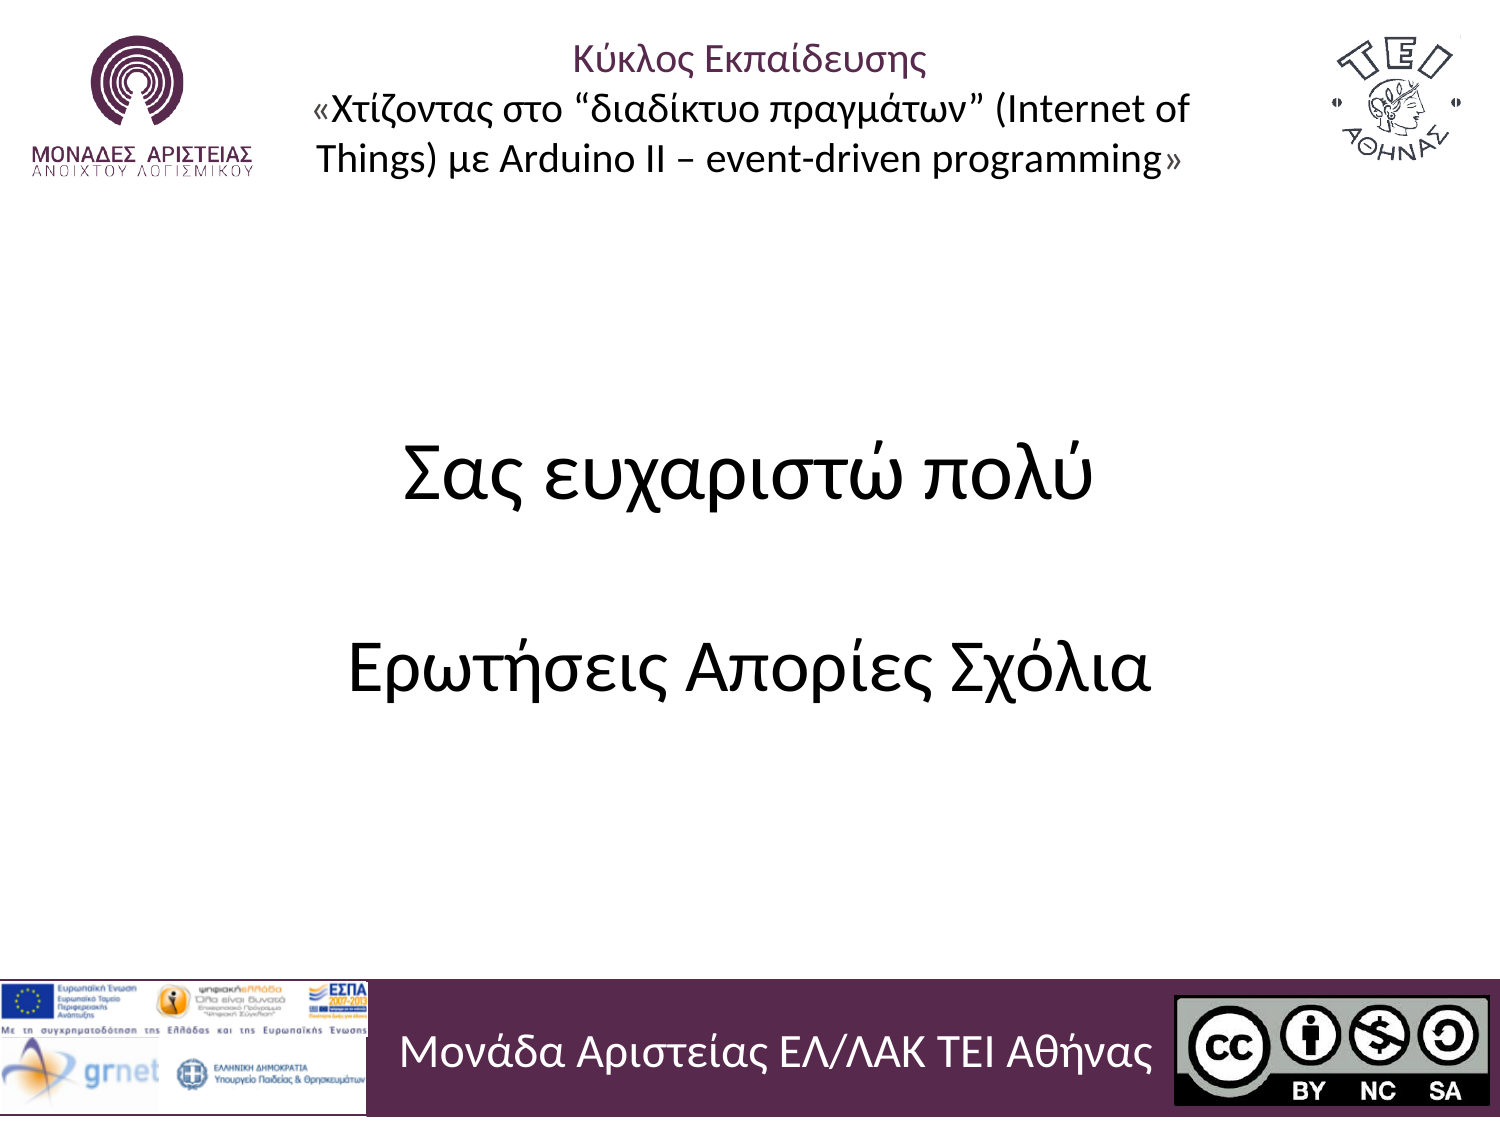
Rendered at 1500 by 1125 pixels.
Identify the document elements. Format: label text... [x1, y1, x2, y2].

title Σας ευχαριστώ πολύ Ερωτήσεις Απορίες Σχόλια [218, 408, 1282, 709]
picture [1174, 995, 1490, 1106]
picture [175, 1057, 366, 1092]
picture [1331, 35, 1461, 167]
text_box Μονάδα Αριστείας ΕΛ/ΛΑΚ ΤΕΙ Αθήνας [383, 992, 1488, 1105]
text_box Κύκλος Εκπαίδευσης «Χτίζοντας στο “διαδίκτυο πραγμάτων” (Internet οf Things) με Arduino II – event-driven programming» [280, 22, 1220, 190]
picture [0, 982, 368, 1113]
picture [31, 36, 253, 177]
